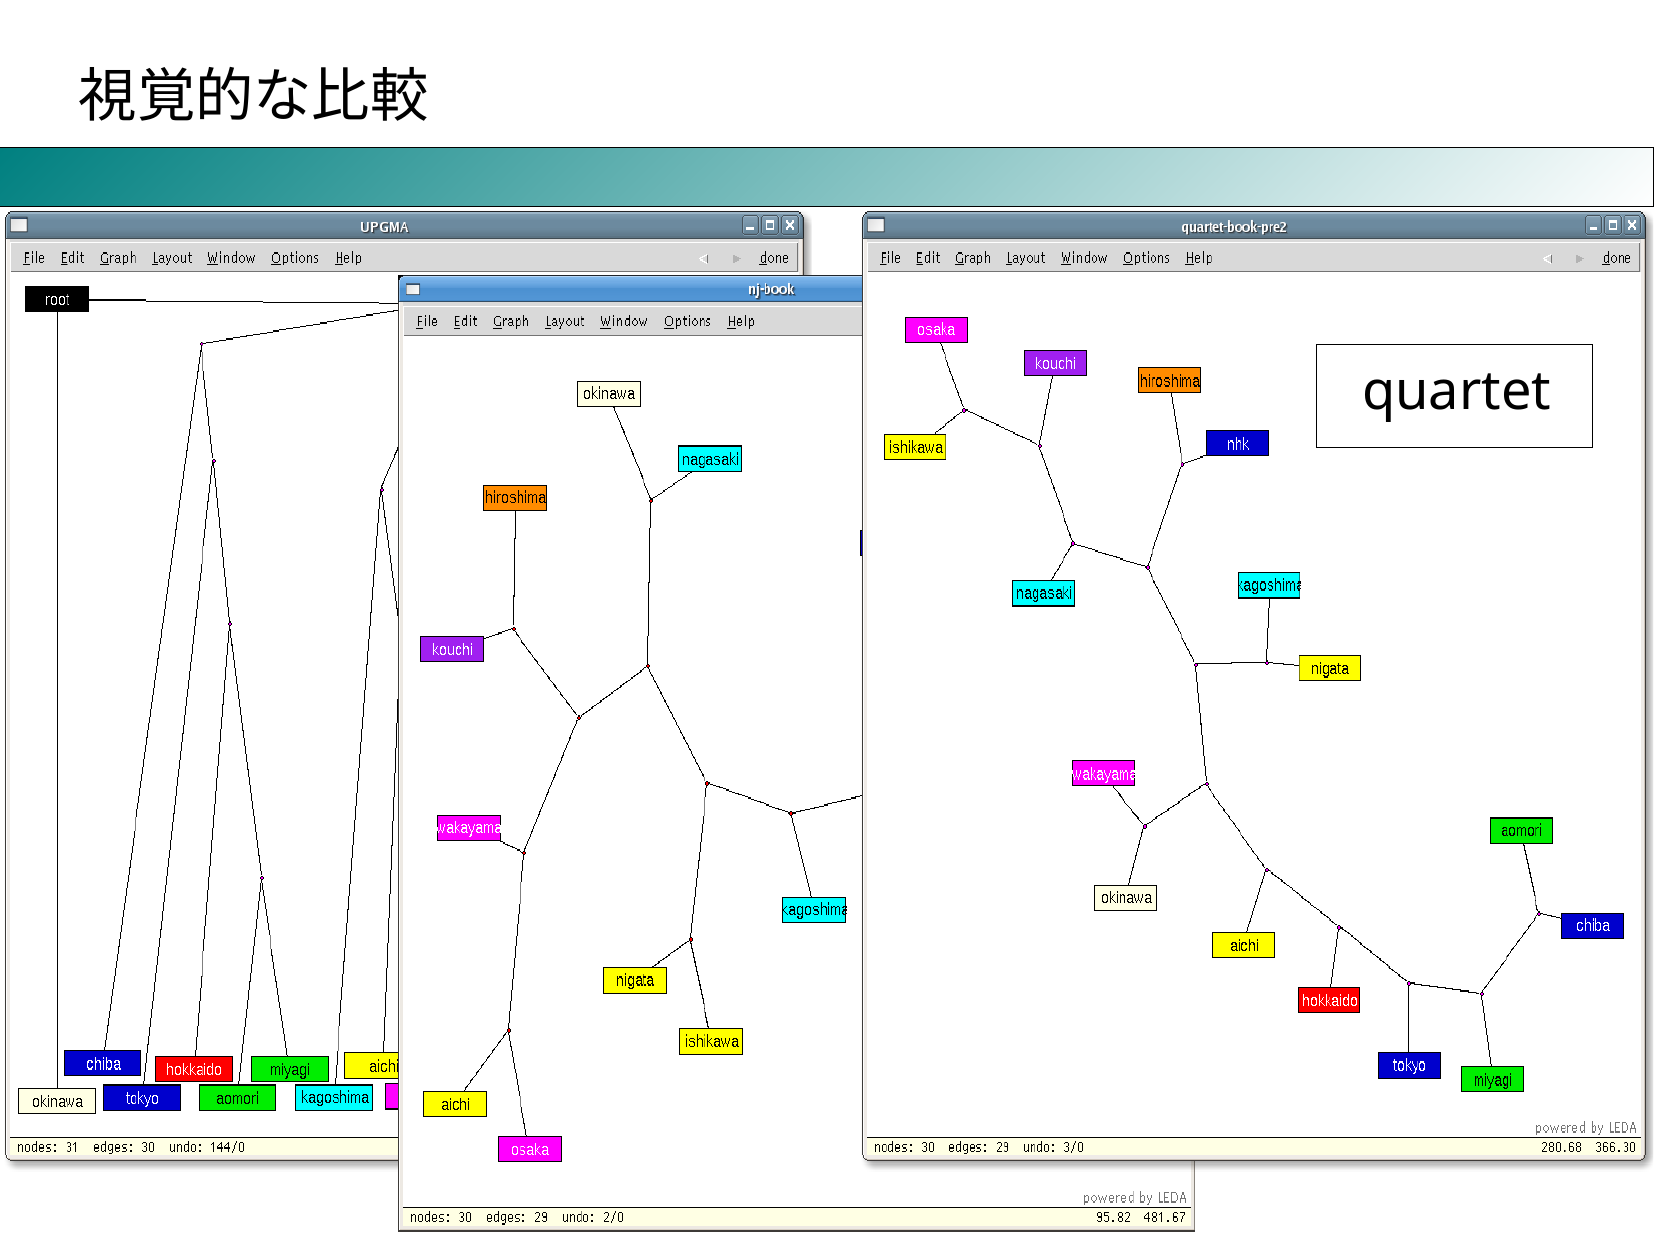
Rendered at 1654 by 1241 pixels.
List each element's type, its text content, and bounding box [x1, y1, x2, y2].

picture [0, 206, 1654, 1232]
text_box quartet [1347, 344, 1593, 432]
text_box [1316, 344, 1593, 448]
text_box 視覚的な比較 [61, 38, 521, 138]
